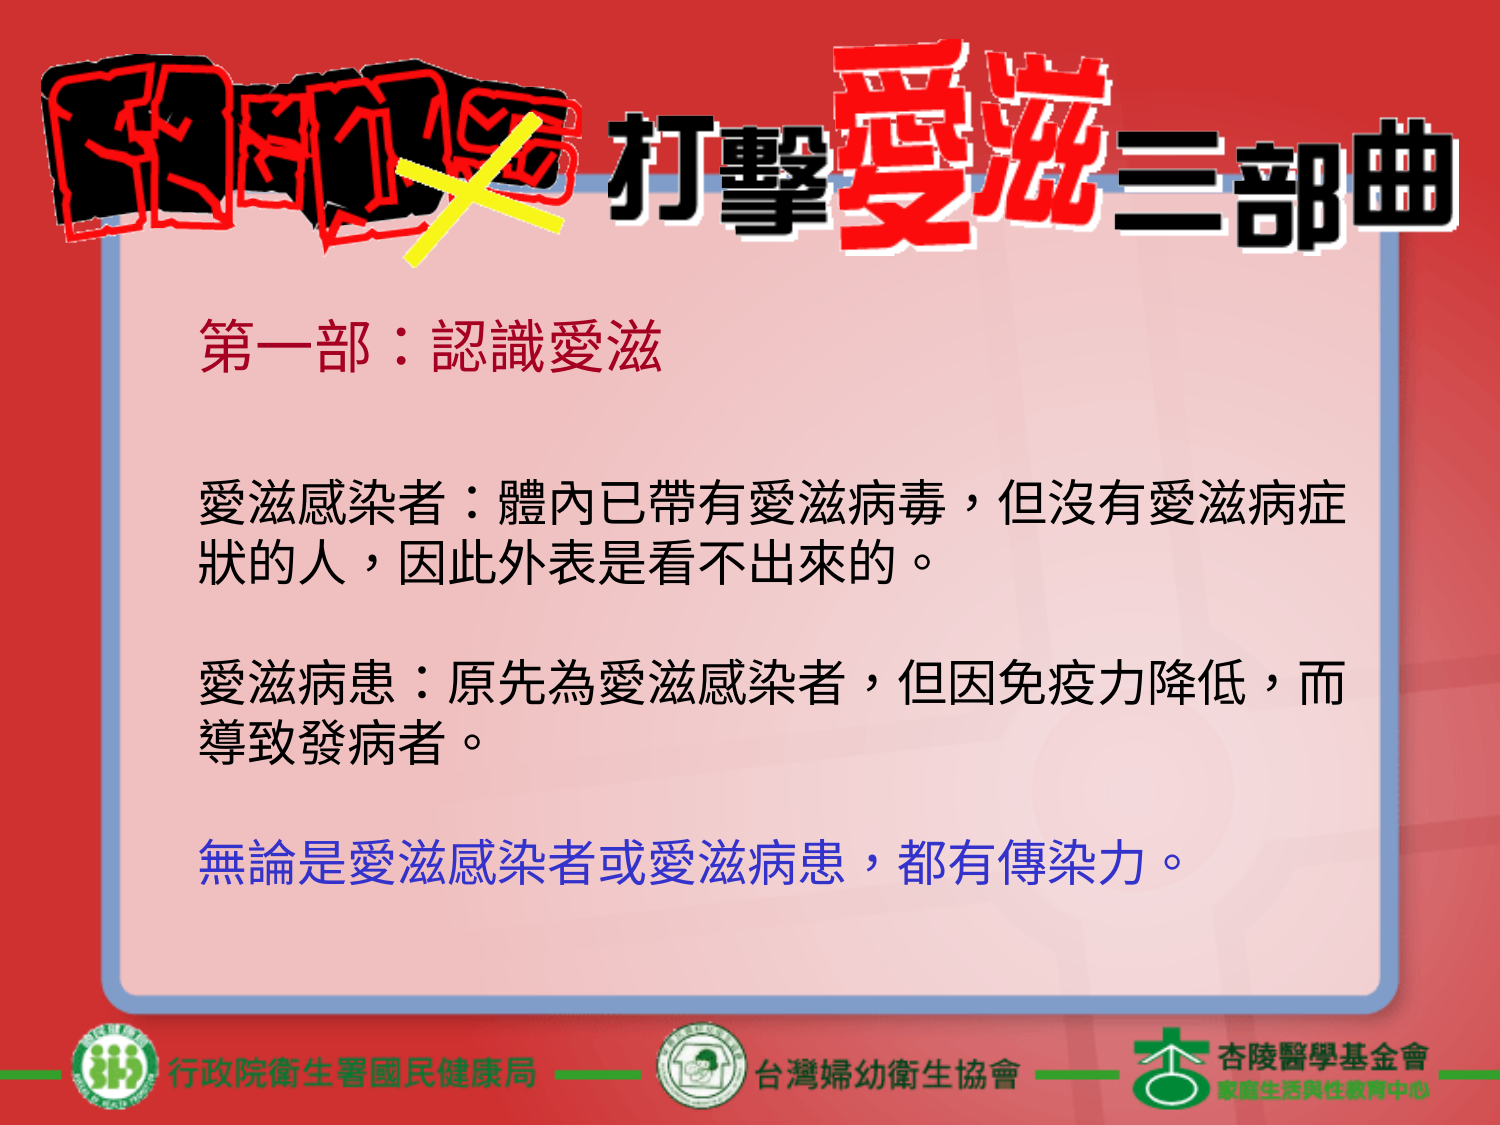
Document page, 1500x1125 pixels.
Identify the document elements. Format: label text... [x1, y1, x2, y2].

picture [0, 0, 1500, 1125]
text_box 第一部：認識愛滋 愛滋感染者：體內已帶有愛滋病毒，但沒有愛滋病症狀的人，因此外表是看不出來的。 愛滋病患：原先為愛滋感染者，但因免疫力降低，而導致發病者。 無論是愛滋感染者或愛滋病患，都有傳染力。 [183, 302, 1377, 900]
